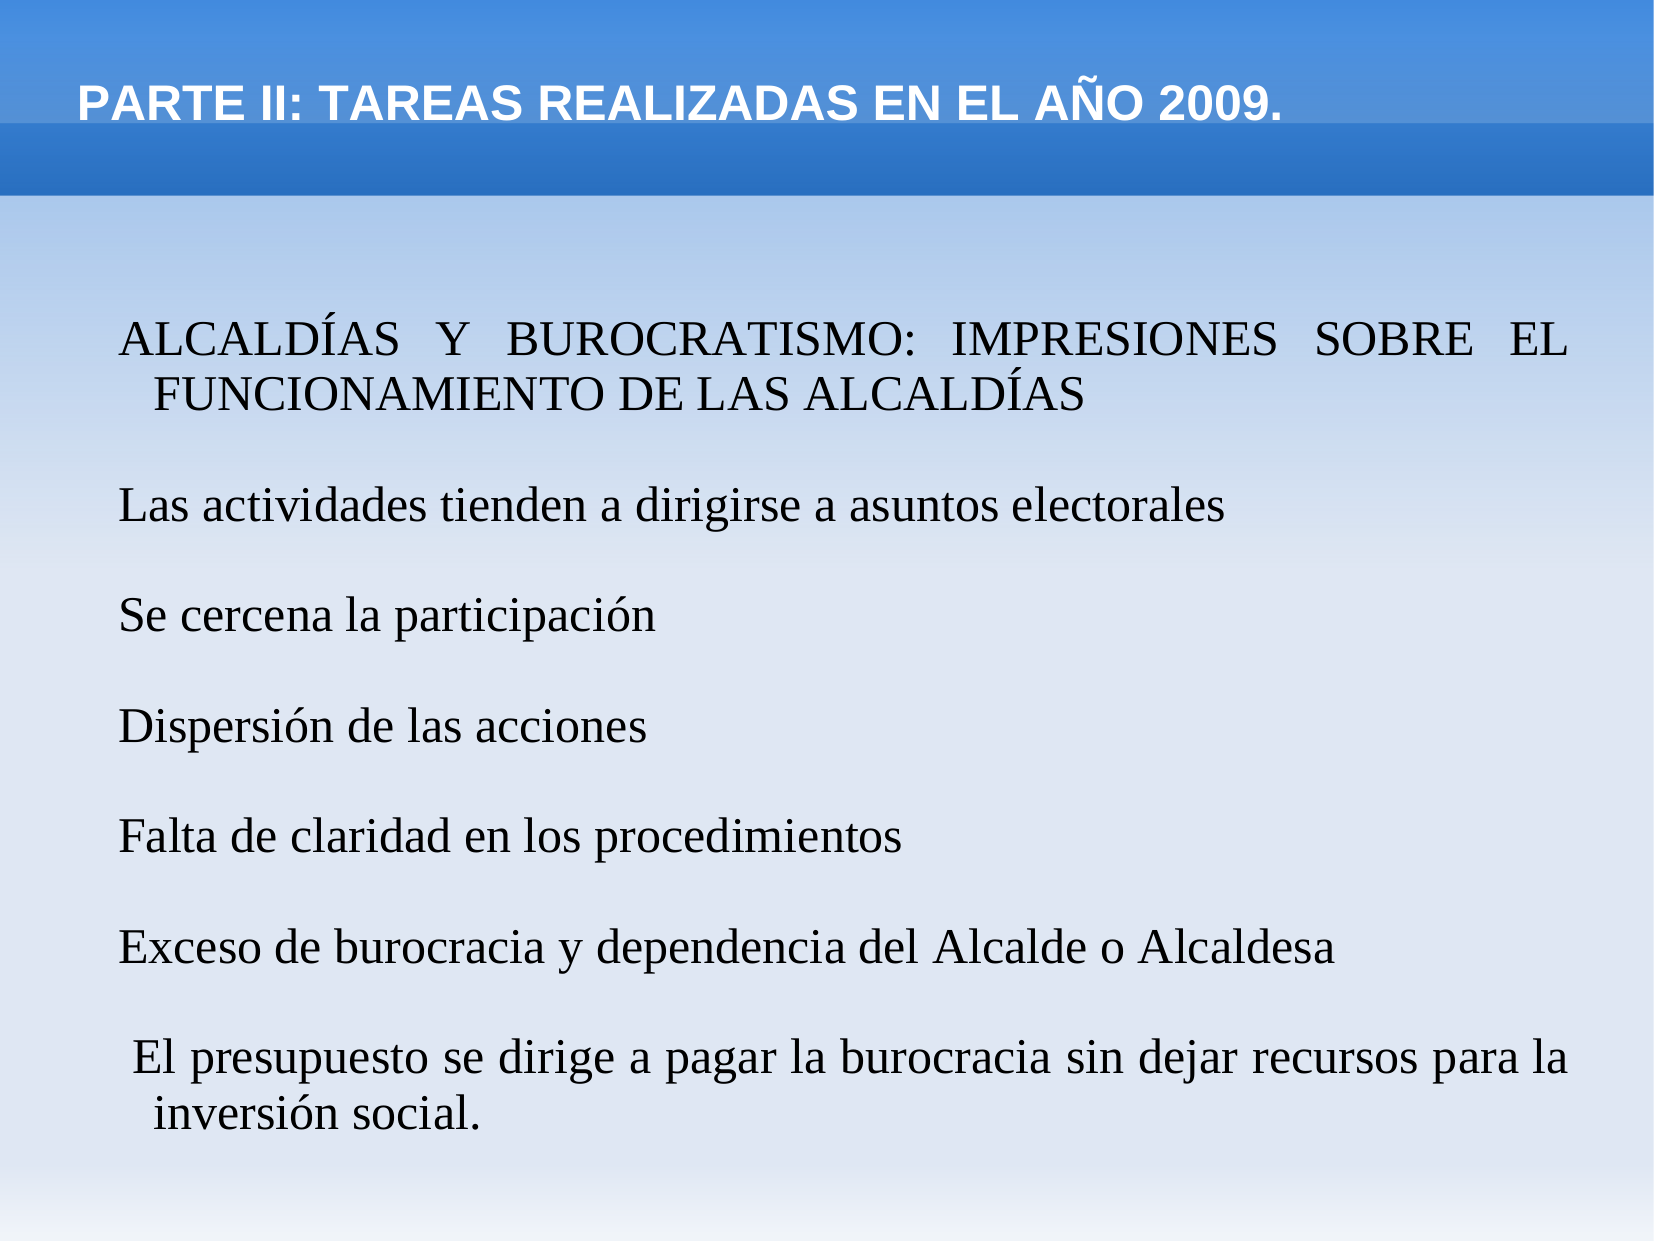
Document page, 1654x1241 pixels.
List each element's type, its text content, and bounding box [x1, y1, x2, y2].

picture [0, 0, 1654, 1241]
title PARTE II: TAREAS REALIZADAS EN EL AÑO 2009. [76, 0, 1565, 208]
subtitle ALCALDÍAS Y BUROCRATISMO: IMPRESIONES SOBRE EL FUNCIONAMIENTO DE LAS ALCALDÍAS Las actividades tienden a dirigirse a asuntos electorales Se cercena la participación Dispersión de las acciones Falta de claridad en los procedimientos Exceso de burocracia y dependencia del Alcalde o Alcaldesa El presupuesto se dirige a pagar la burocracia sin dejar recursos para la inversión social. [82, 310, 1571, 1140]
